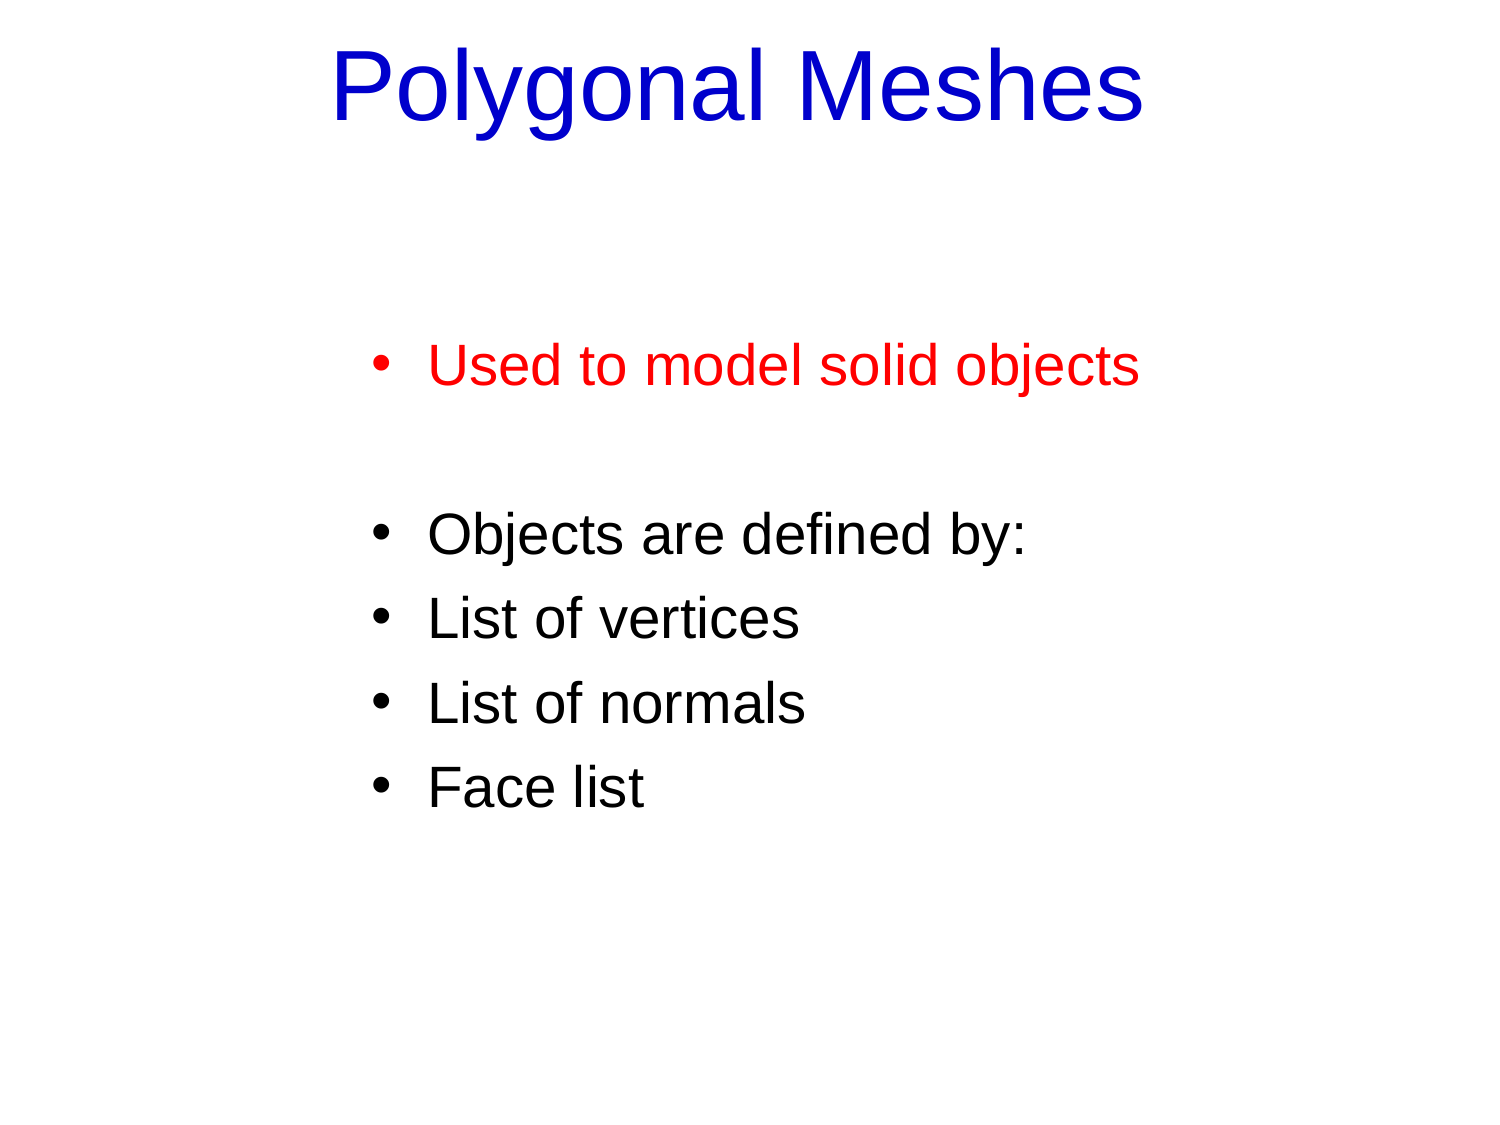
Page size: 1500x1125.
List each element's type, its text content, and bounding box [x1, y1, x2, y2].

title Polygonal Meshes [99, 20, 1375, 141]
list Used to model solid objects Objects are defined by: List of vertices List of normals Face list [356, 319, 1188, 896]
